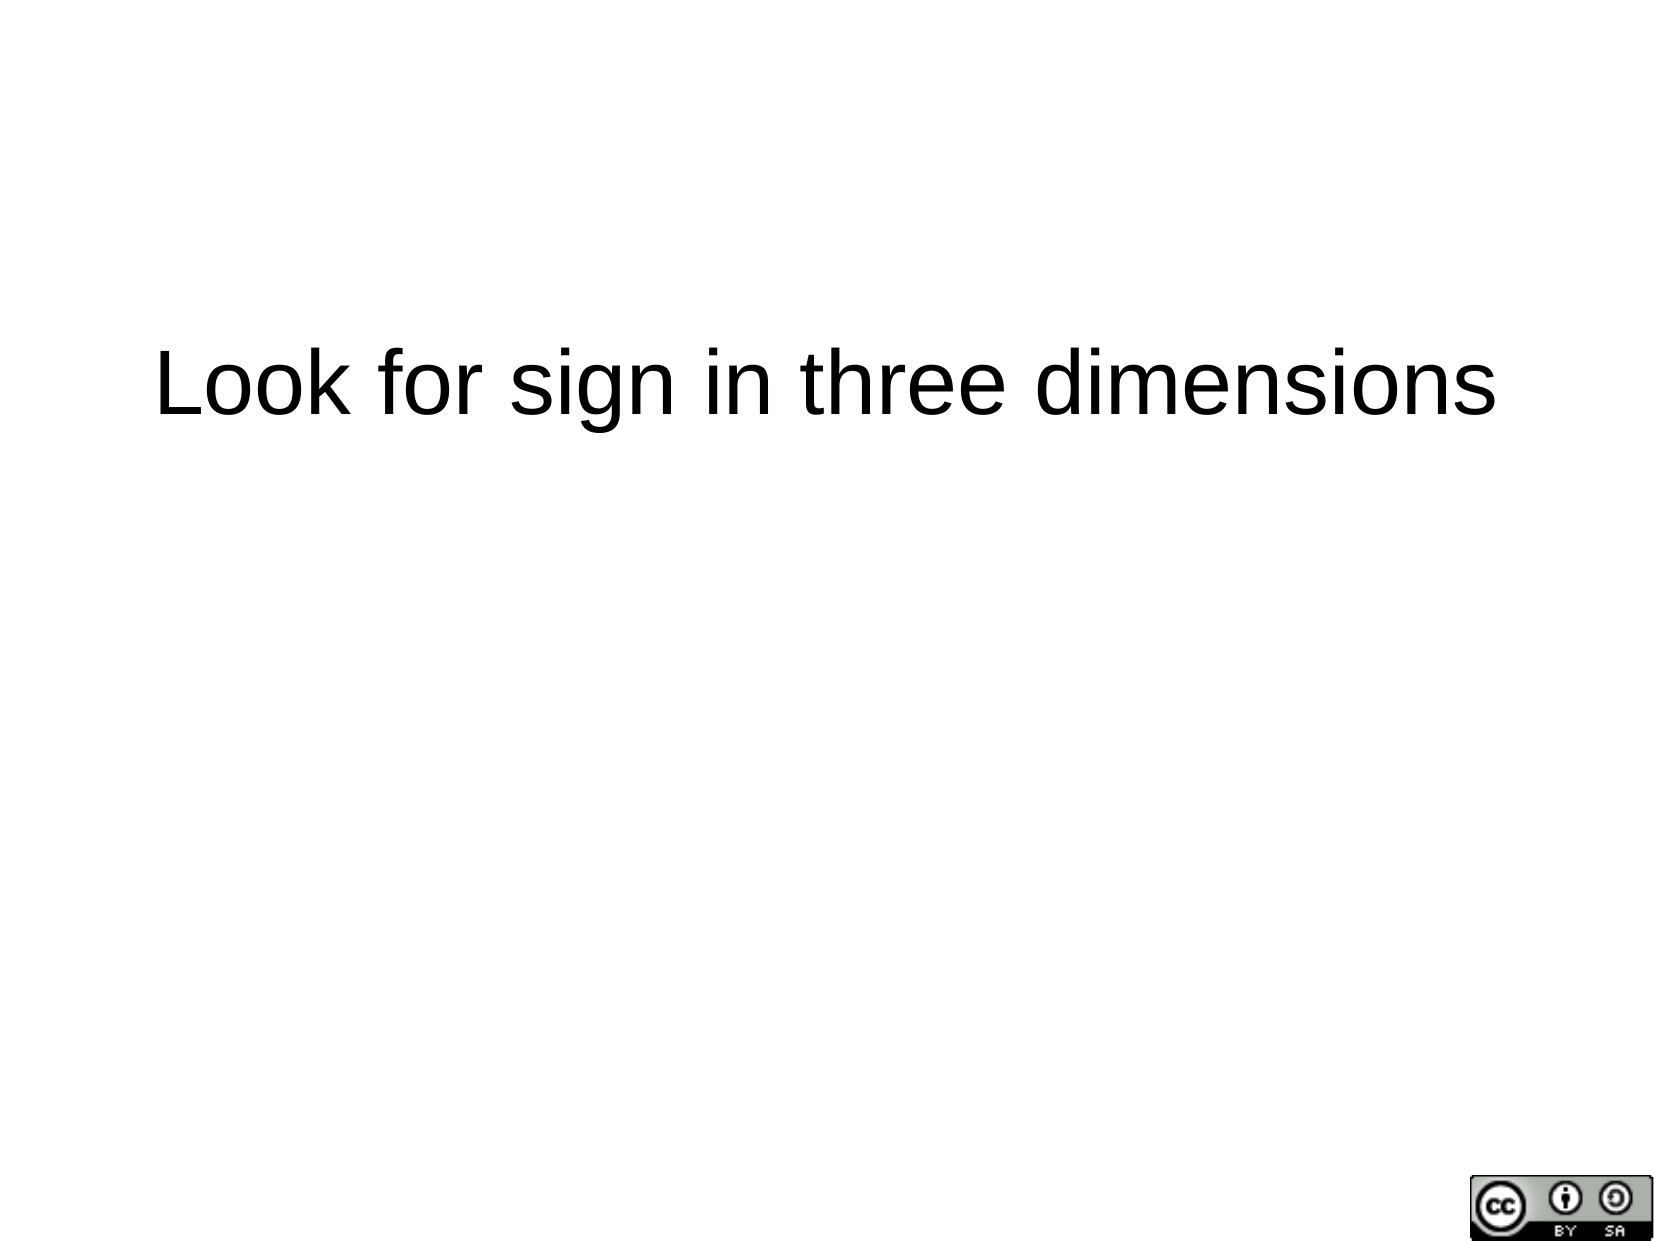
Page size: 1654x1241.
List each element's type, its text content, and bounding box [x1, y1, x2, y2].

title Look for sign in three dimensions [82, 279, 1571, 487]
picture [1470, 1175, 1654, 1241]
